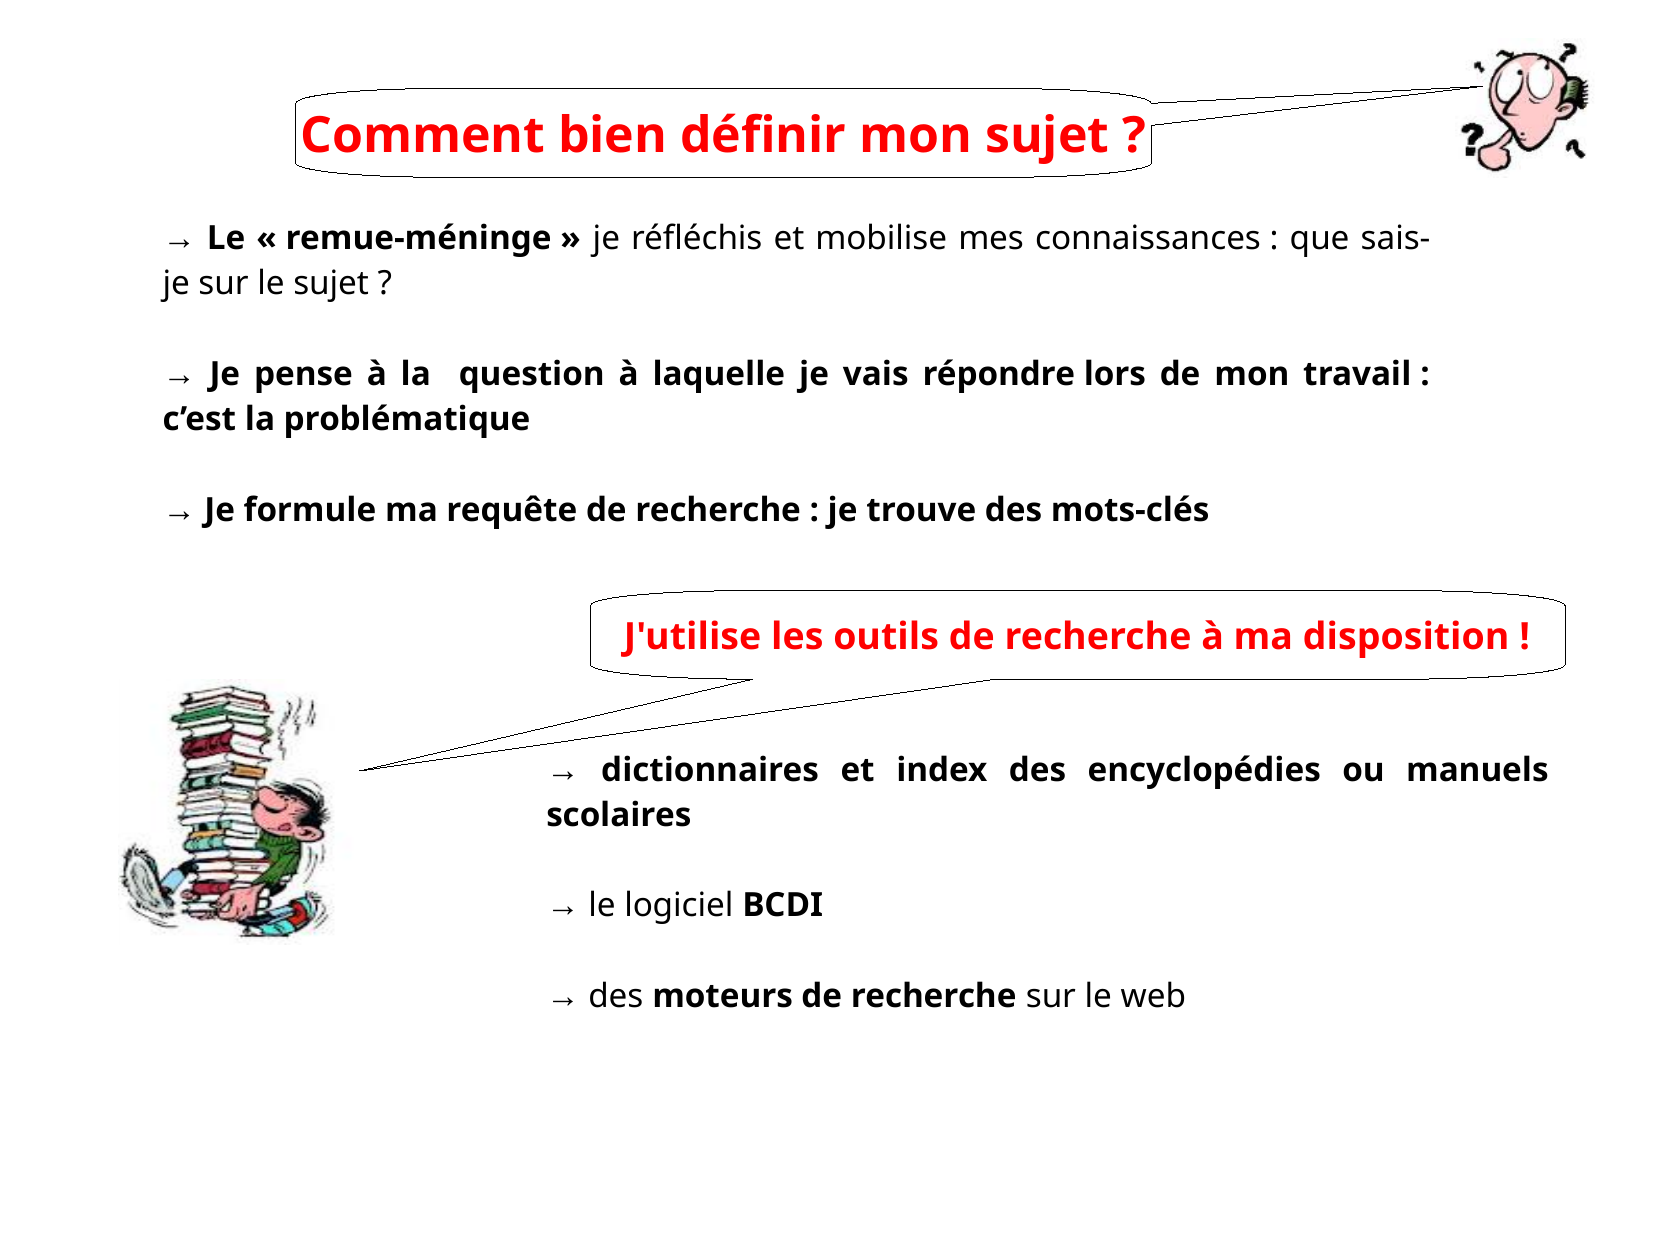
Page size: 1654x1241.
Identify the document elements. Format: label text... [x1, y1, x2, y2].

text_box → dictionnaires et index des encyclopédies ou manuels scolaires → le logiciel BCDI → des moteurs de recherche sur le web [531, 738, 1565, 1032]
text_box J'utilise les outils de recherche à ma disposition ! [359, 590, 1566, 771]
picture [118, 679, 362, 945]
text_box Comment bien définir mon sujet ? [295, 86, 1483, 178]
picture [1455, 38, 1595, 178]
text_box → Le « remue-méninge » je réfléchis et mobilise mes connaissances : que sais-je sur le sujet ? → Je pense à la question à laquelle je vais répondre lors de mon travail : c’est la problématique → Je formule ma requête de recherche : je trouve des mots-clés [147, 206, 1447, 580]
